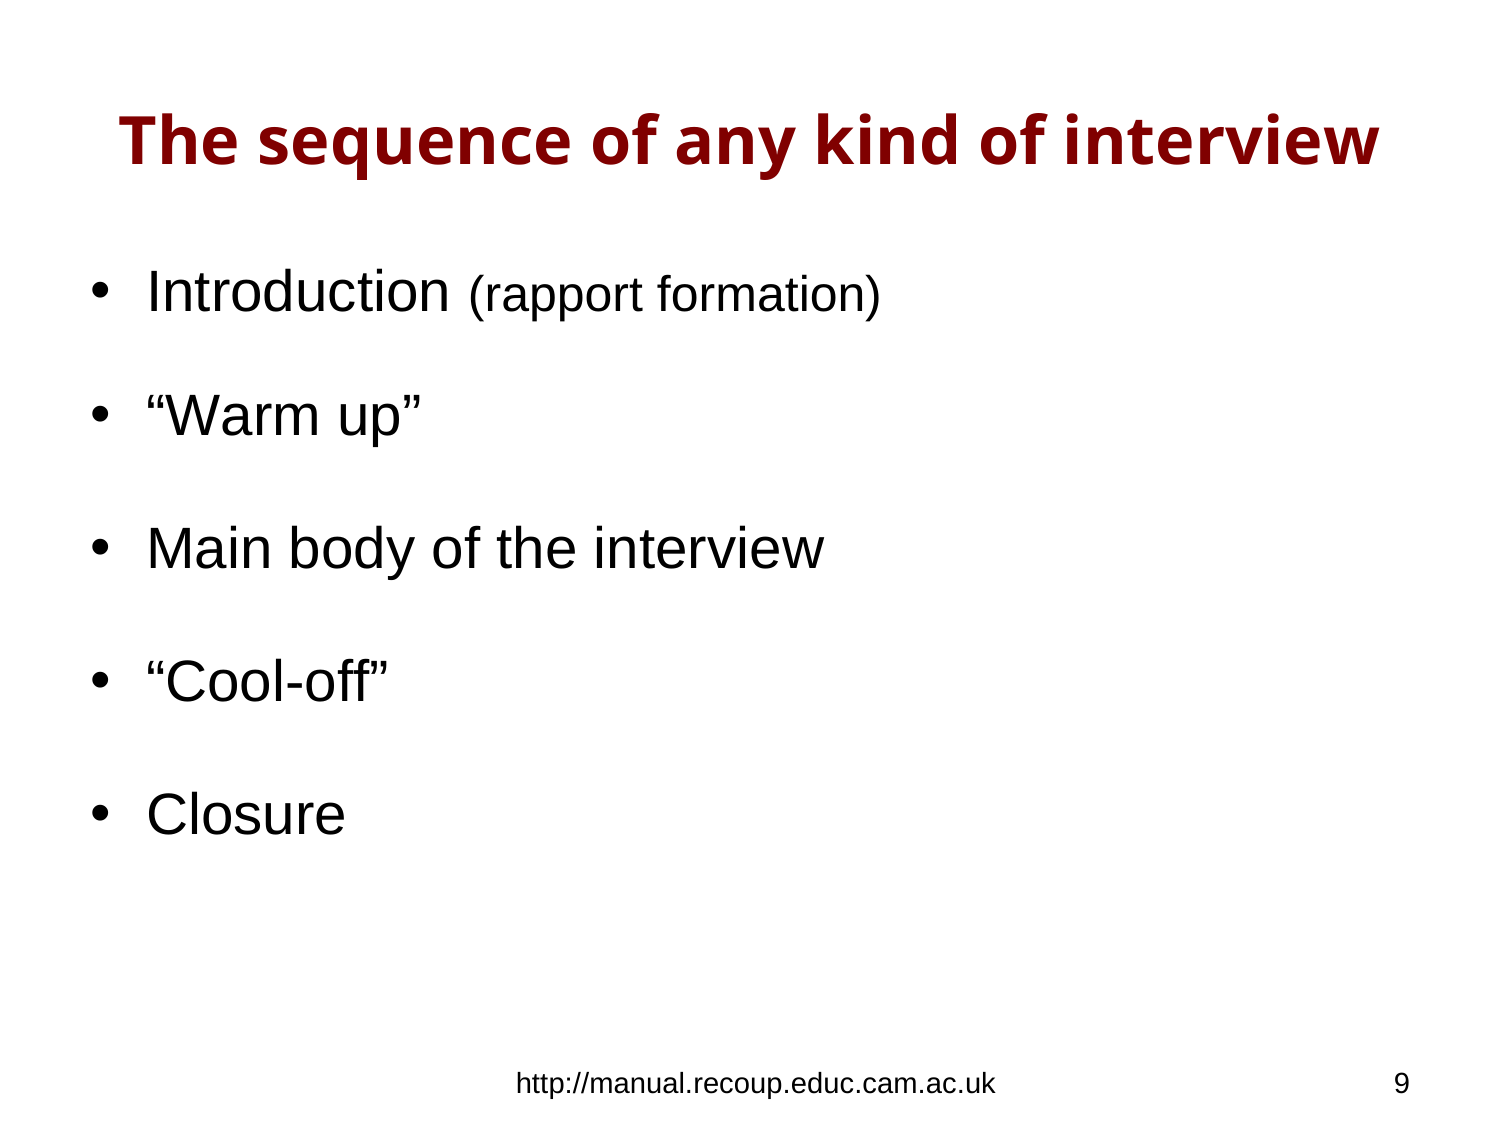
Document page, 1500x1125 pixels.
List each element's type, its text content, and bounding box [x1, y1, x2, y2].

list Introduction (rapport formation) “Warm up” Main body of the interview “Cool-off” Closure [75, 262, 1426, 1006]
title The sequence of any kind of interview [75, 45, 1426, 233]
